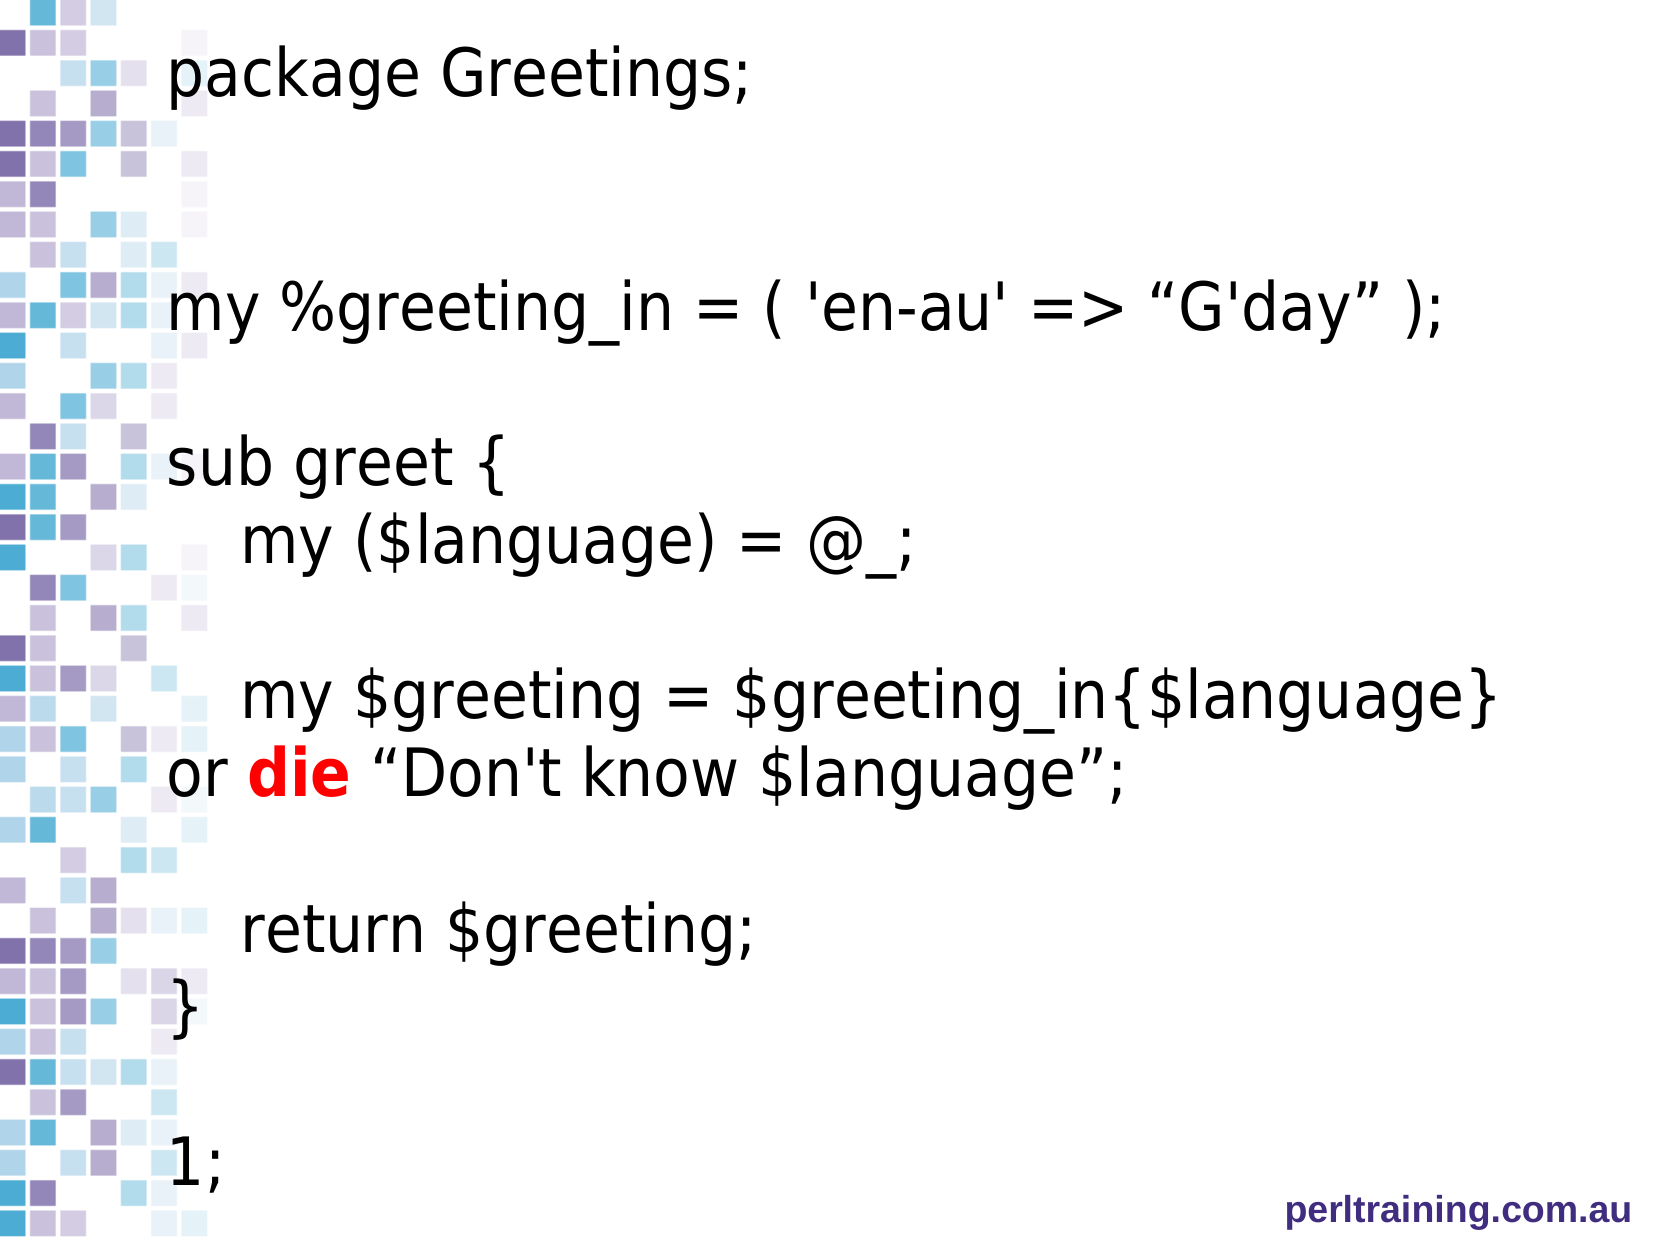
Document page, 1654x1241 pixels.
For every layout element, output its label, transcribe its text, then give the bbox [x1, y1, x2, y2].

title package Greetings; my %greeting_in = ( 'en-au' => “G'day” ); sub greet { my ($language) = @_; my $greeting = $greeting_in{$language} or die “Don't know $language”; return $greeting; } 1; [78, 34, 1649, 1202]
picture [0, 0, 212, 1241]
